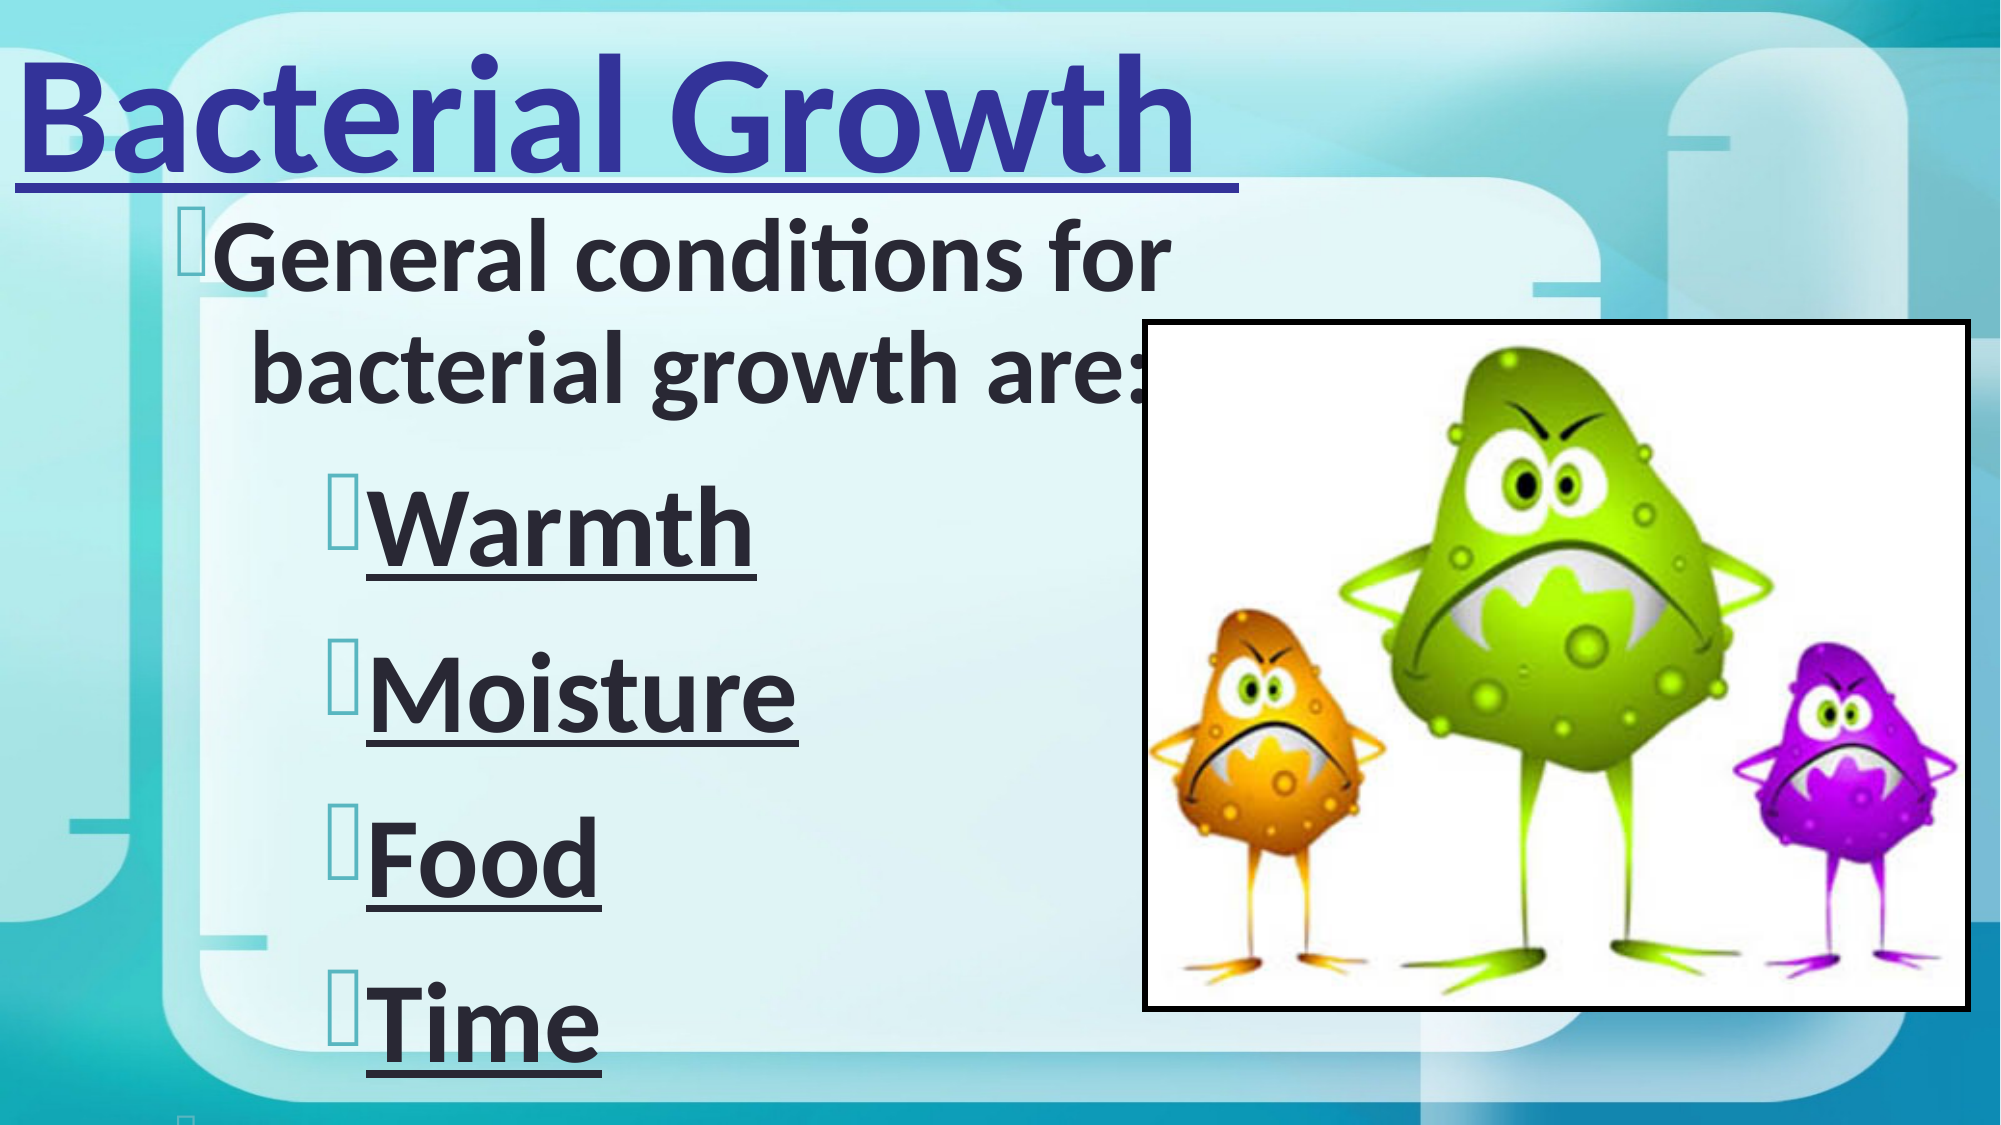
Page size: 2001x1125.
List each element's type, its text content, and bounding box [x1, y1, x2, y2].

title Bacterial Growth [0, 0, 1966, 214]
picture [1147, 324, 1966, 1006]
list General conditions for bacterial growth are: Warmth Moisture Food Time [159, 214, 1292, 1109]
